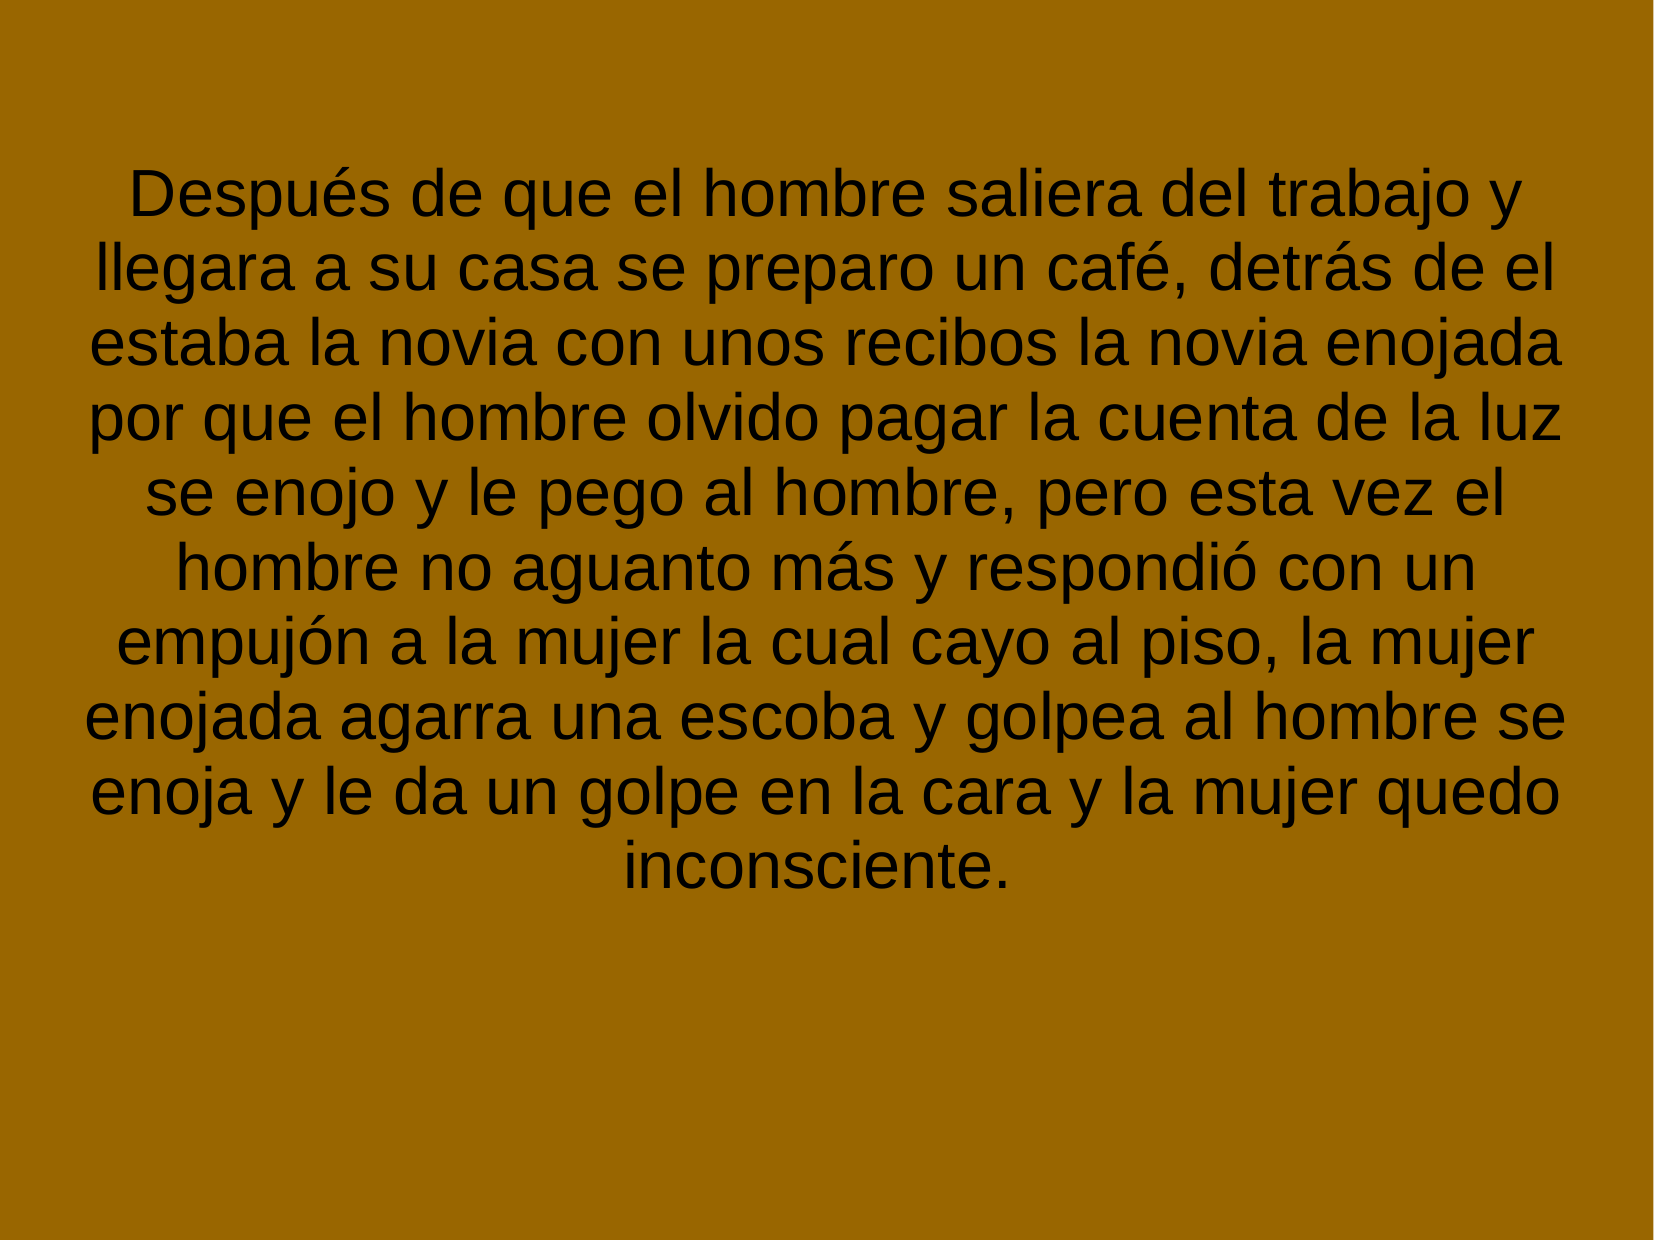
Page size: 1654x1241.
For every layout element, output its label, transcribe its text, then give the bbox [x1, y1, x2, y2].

subtitle Después de que el hombre saliera del trabajo y llegara a su casa se preparo un café, detrás de el estaba la novia con unos recibos la novia enojada por que el hombre olvido pagar la cuenta de la luz se enojo y le pego al hombre, pero esta vez el hombre no aguanto más y respondió con un empujón a la mujer la cual cayo al piso, la mujer enojada agarra una escoba y golpea al hombre se enoja y le da un golpe en la cara y la mujer quedo inconsciente. [82, 49, 1571, 1010]
